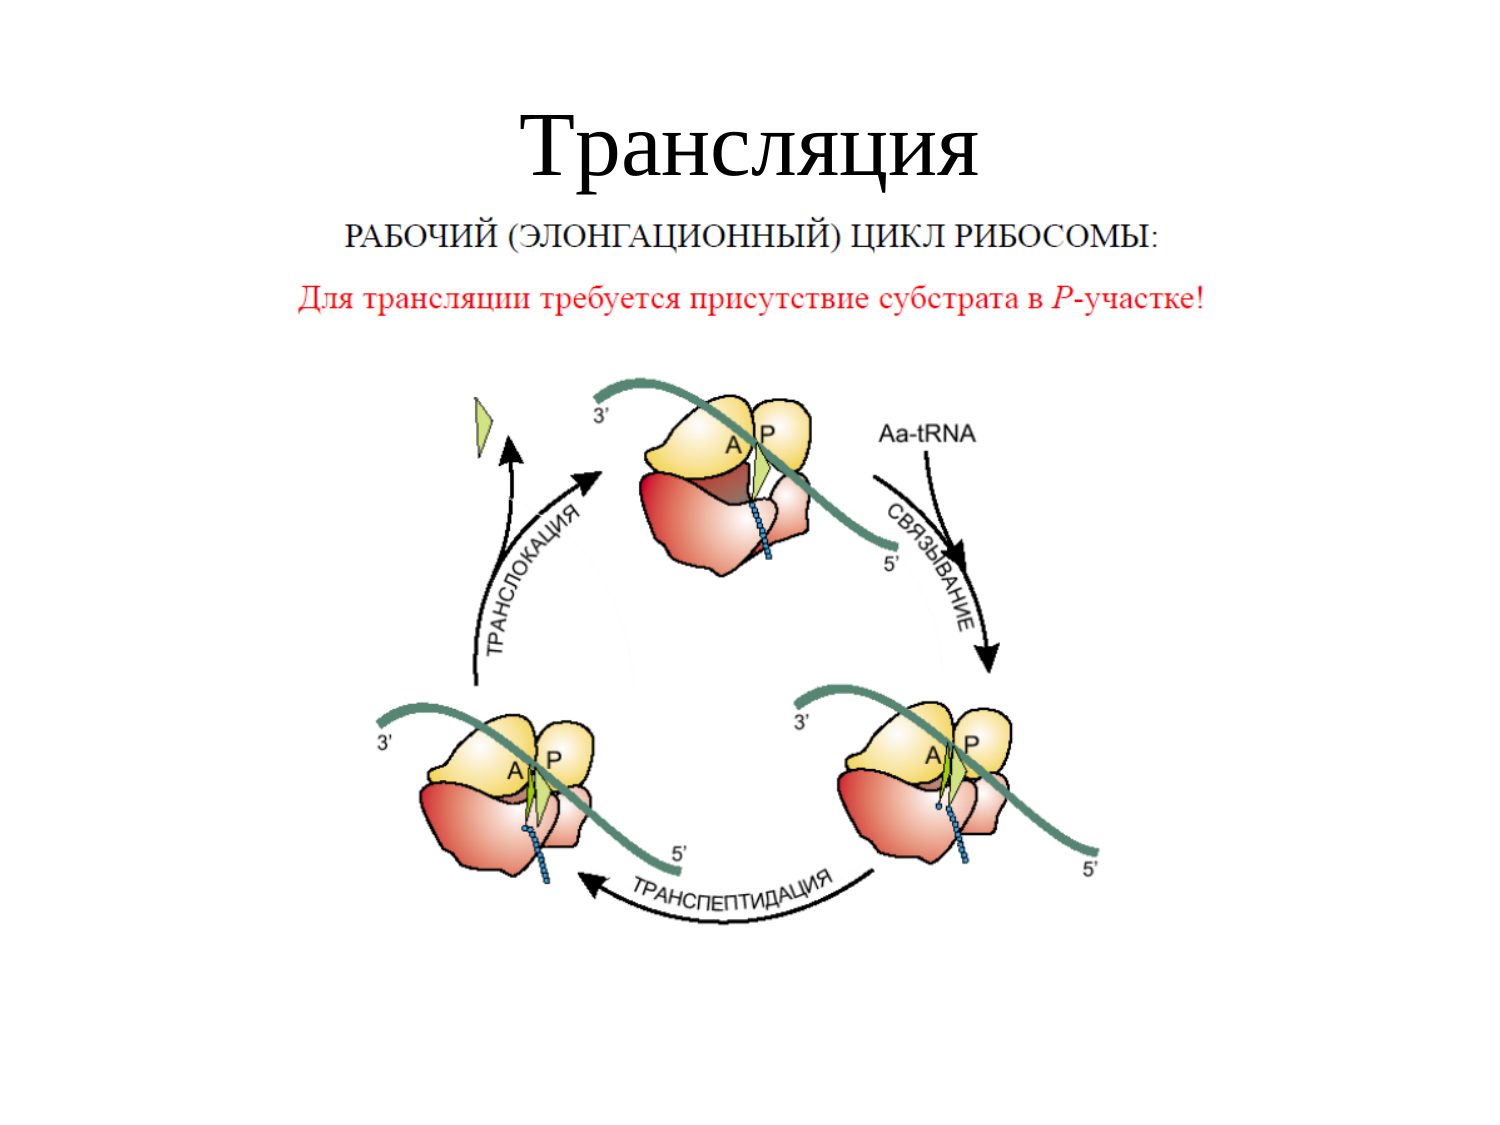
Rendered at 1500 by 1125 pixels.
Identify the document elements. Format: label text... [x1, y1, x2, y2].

title Трансляция [75, 45, 1426, 233]
picture [236, 233, 1264, 948]
